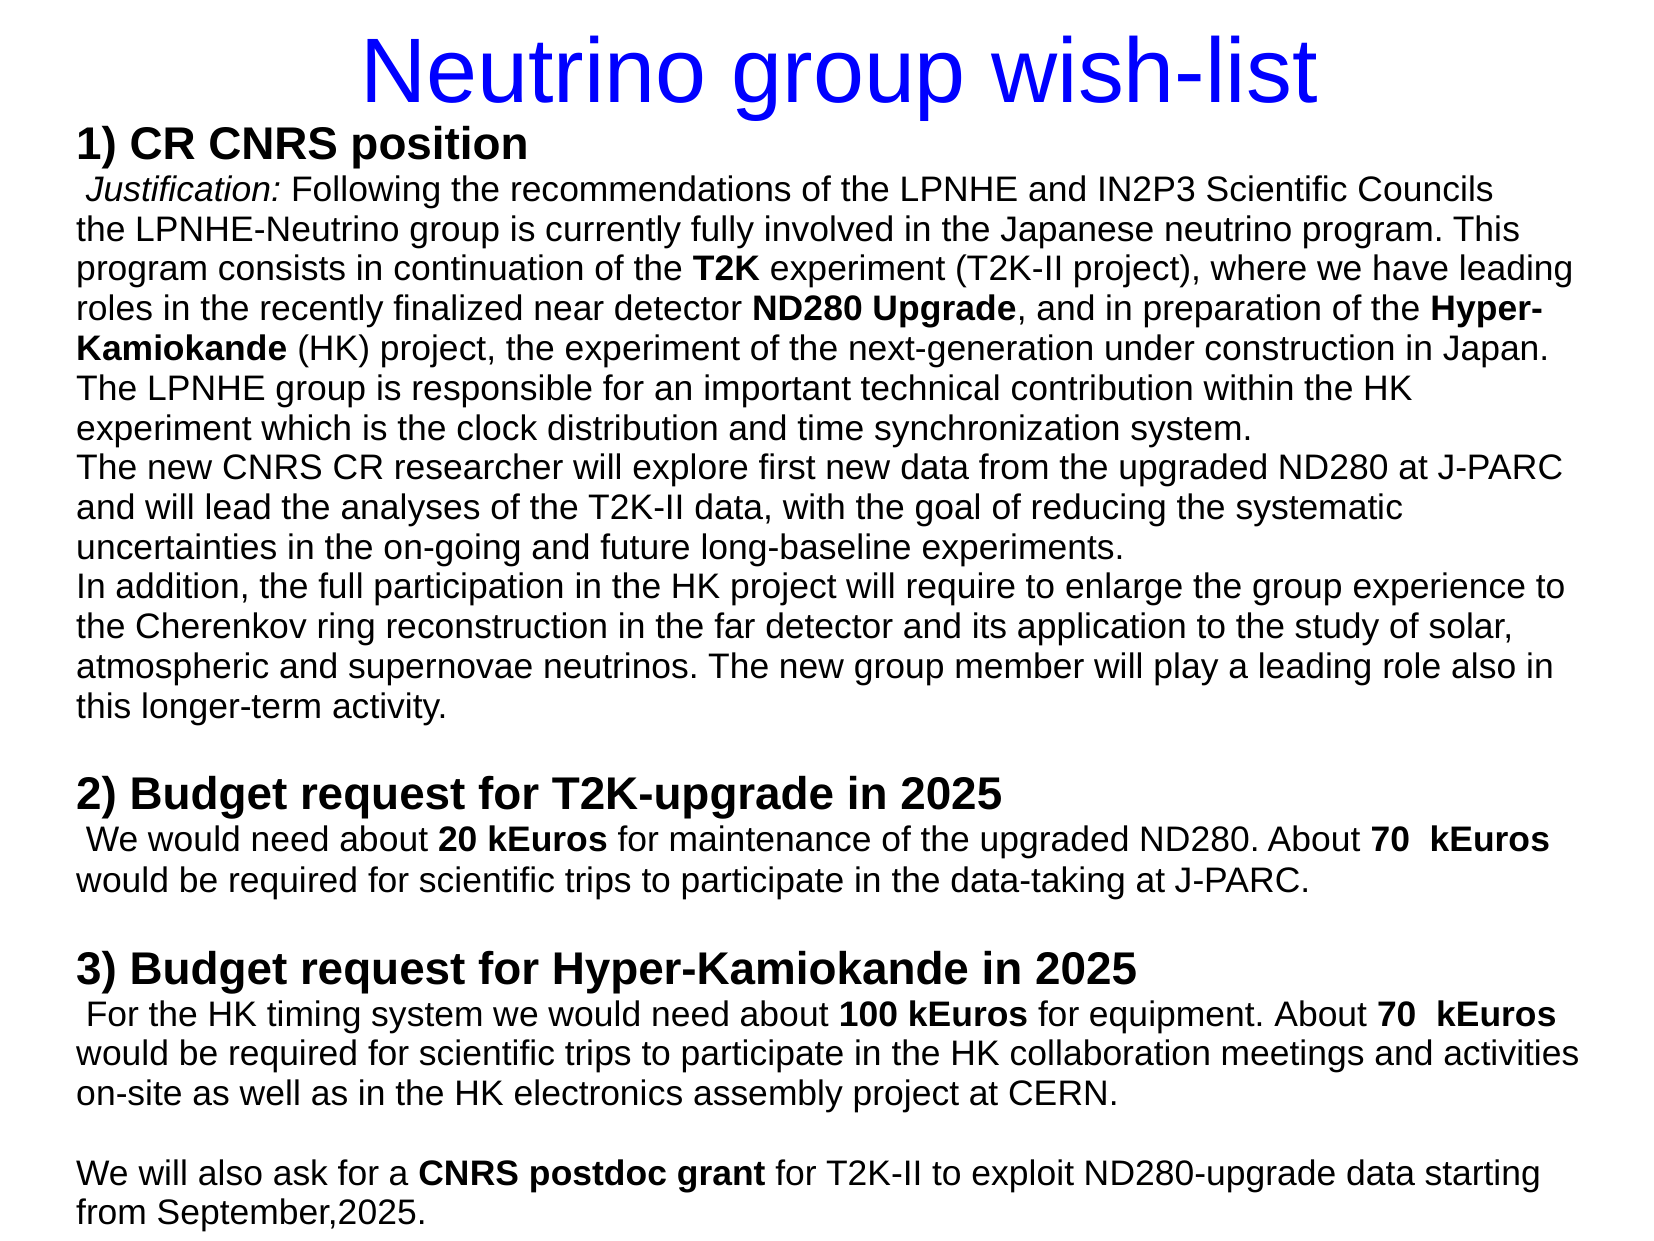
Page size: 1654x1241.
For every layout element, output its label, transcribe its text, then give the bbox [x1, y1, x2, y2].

text_box 1) CR CNRS position Justification: Following the recommendations of the LPNHE and IN2P3 Scientific Councils the LPNHE-Neutrino group is currently fully involved in the Japanese neutrino program. This program consists in continuation of the T2K experiment (T2K-II project), where we have leading roles in the recently finalized near detector ND280 Upgrade, and in preparation of the Hyper-Kamiokande (HK) project, the experiment of the next-generation under construction in Japan. The LPNHE group is responsible for an important technical contribution within the HK experiment which is the clock distribution and time synchronization system. The new CNRS CR researcher will explore first new data from the upgraded ND280 at J-PARC and will lead the analyses of the T2K-II data, with the goal of reducing the systematic uncertainties in the on-going and future long-baseline experiments. In addition, the full participation in the HK project will require to enlarge the group experience to the Cherenkov ring reconstruction in the far detector and its application to the study of solar, atmospheric and supernovae neutrinos. The new group member will play a leading role also in this longer-term activity. 2) Budget request for T2K-upgrade in 2025 We would need about 20 kEuros for maintenance of the upgraded ND280. About 70 kEuros would be required for scientific trips to participate in the data-taking at J-PARC. 3) Budget request for Hyper-Kamiokande in 2025 For the HK timing system we would need about 100 kEuros for equipment. About 70 kEuros would be required for scientific trips to participate in the HK collaboration meetings and activities on-site as well as in the HK electronics assembly project at CERN. We will also ask for a CNRS postdoc grant for T2K-II to exploit ND280-upgrade data starting from September,2025. [61, 110, 1600, 1240]
title Neutrino group wish-list [82, 0, 1571, 110]
